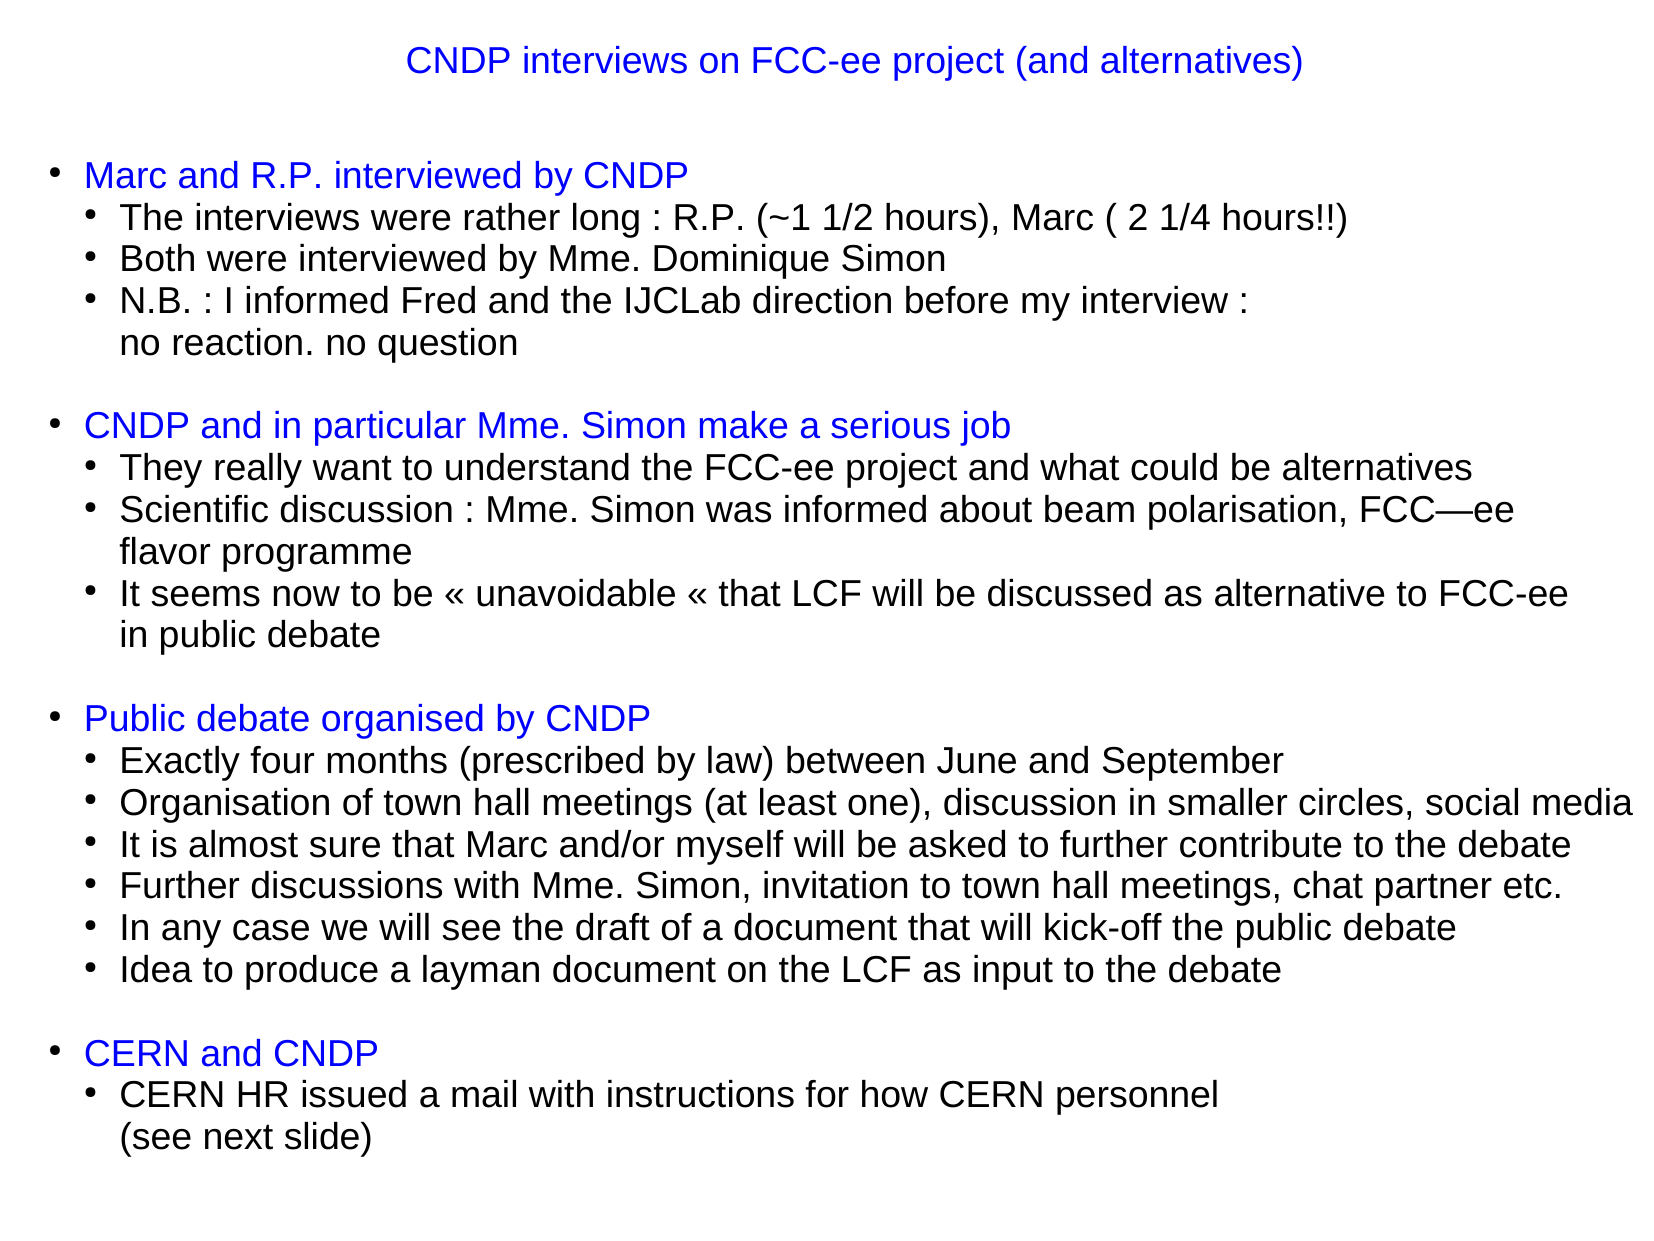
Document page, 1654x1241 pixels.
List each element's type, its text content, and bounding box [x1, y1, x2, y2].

text_box CNDP interviews on FCC-ee project (and alternatives) [390, 30, 1261, 91]
text_box Marc and R.P. interviewed by CNDP The interviews were rather long : R.P. (~1 1/2 hours), Marc ( 2 1/4 hours!!) Both were interviewed by Mme. Dominique Simon N.B. : I informed Fred and the IJCLab direction before my interview : no reaction. no question CNDP and in particular Mme. Simon make a serious job They really want to understand the FCC-ee project and what could be alternatives Scientific discussion : Mme. Simon was informed about beam polarisation, FCC—ee flavor programme It seems now to be « unavoidable « that LCF will be discussed as alternative to FCC-ee in public debate Public debate organised by CNDP Exactly four months (prescribed by law) between June and September Organisation of town hall meetings (at least one), discussion in smaller circles, social media It is almost sure that Marc and/or myself will be asked to further contribute to the debate Further discussions with Mme. Simon, invitation to town hall meetings, chat partner etc. In any case we will see the draft of a document that will kick-off the public debate Idea to produce a layman document on the LCF as input to the debate CERN and CNDP CERN HR issued a mail with instructions for how CERN personnel (see next slide) [33, 147, 1652, 1167]
